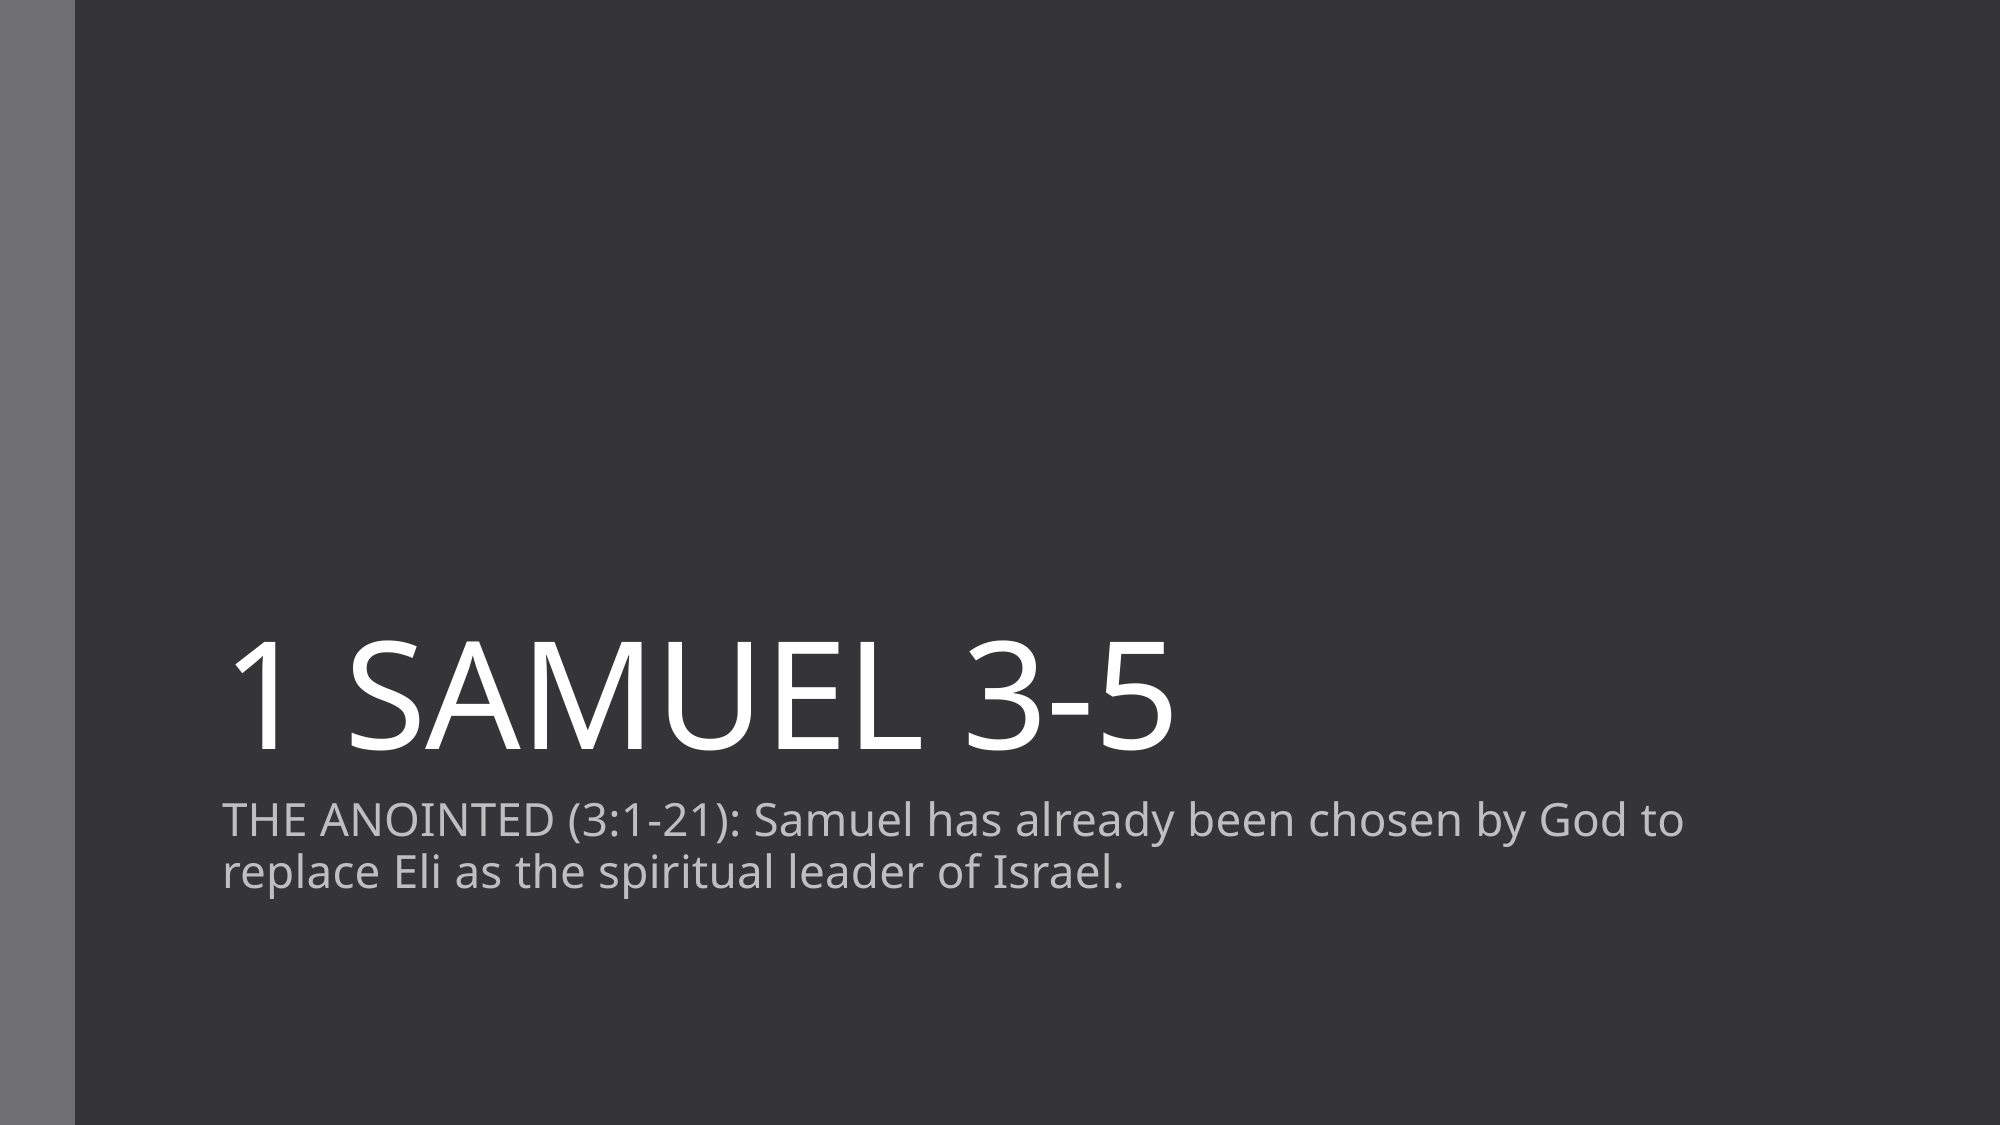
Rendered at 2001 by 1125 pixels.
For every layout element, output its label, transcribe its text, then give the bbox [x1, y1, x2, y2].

title 1 SAMUEL 3-5 [206, 124, 1752, 787]
subtitle THE ANOINTED (3:1-21): Samuel has already been chosen by God to replace Eli as the spiritual leader of Israel. [206, 787, 1752, 1066]
